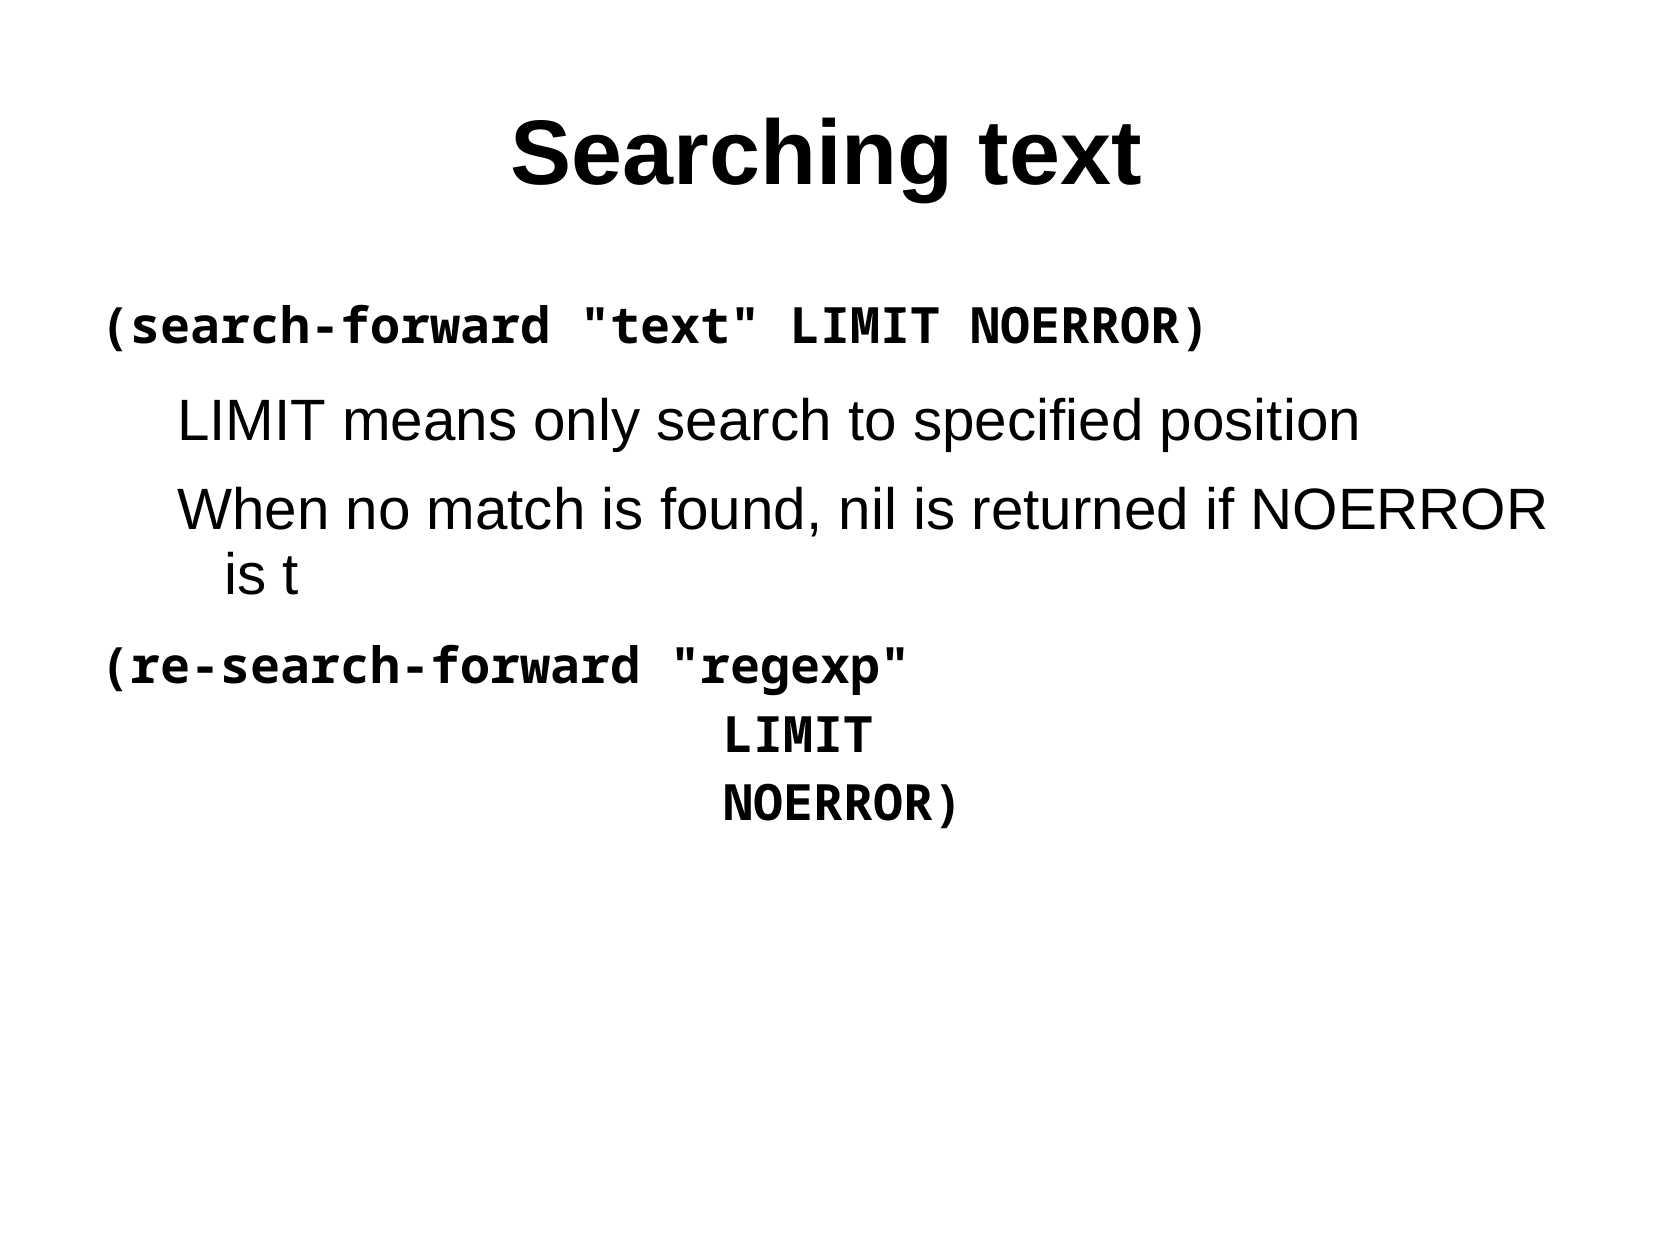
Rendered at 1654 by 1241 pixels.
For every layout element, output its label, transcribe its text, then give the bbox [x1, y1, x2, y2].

title Searching text [82, 56, 1571, 250]
list (search-forward "text" LIMIT NOERROR) LIMIT means only search to specified position When no match is found, nil is returned if NOERROR is t (re-search-forward "regexp" LIMIT NOERROR) [82, 290, 1571, 1094]
